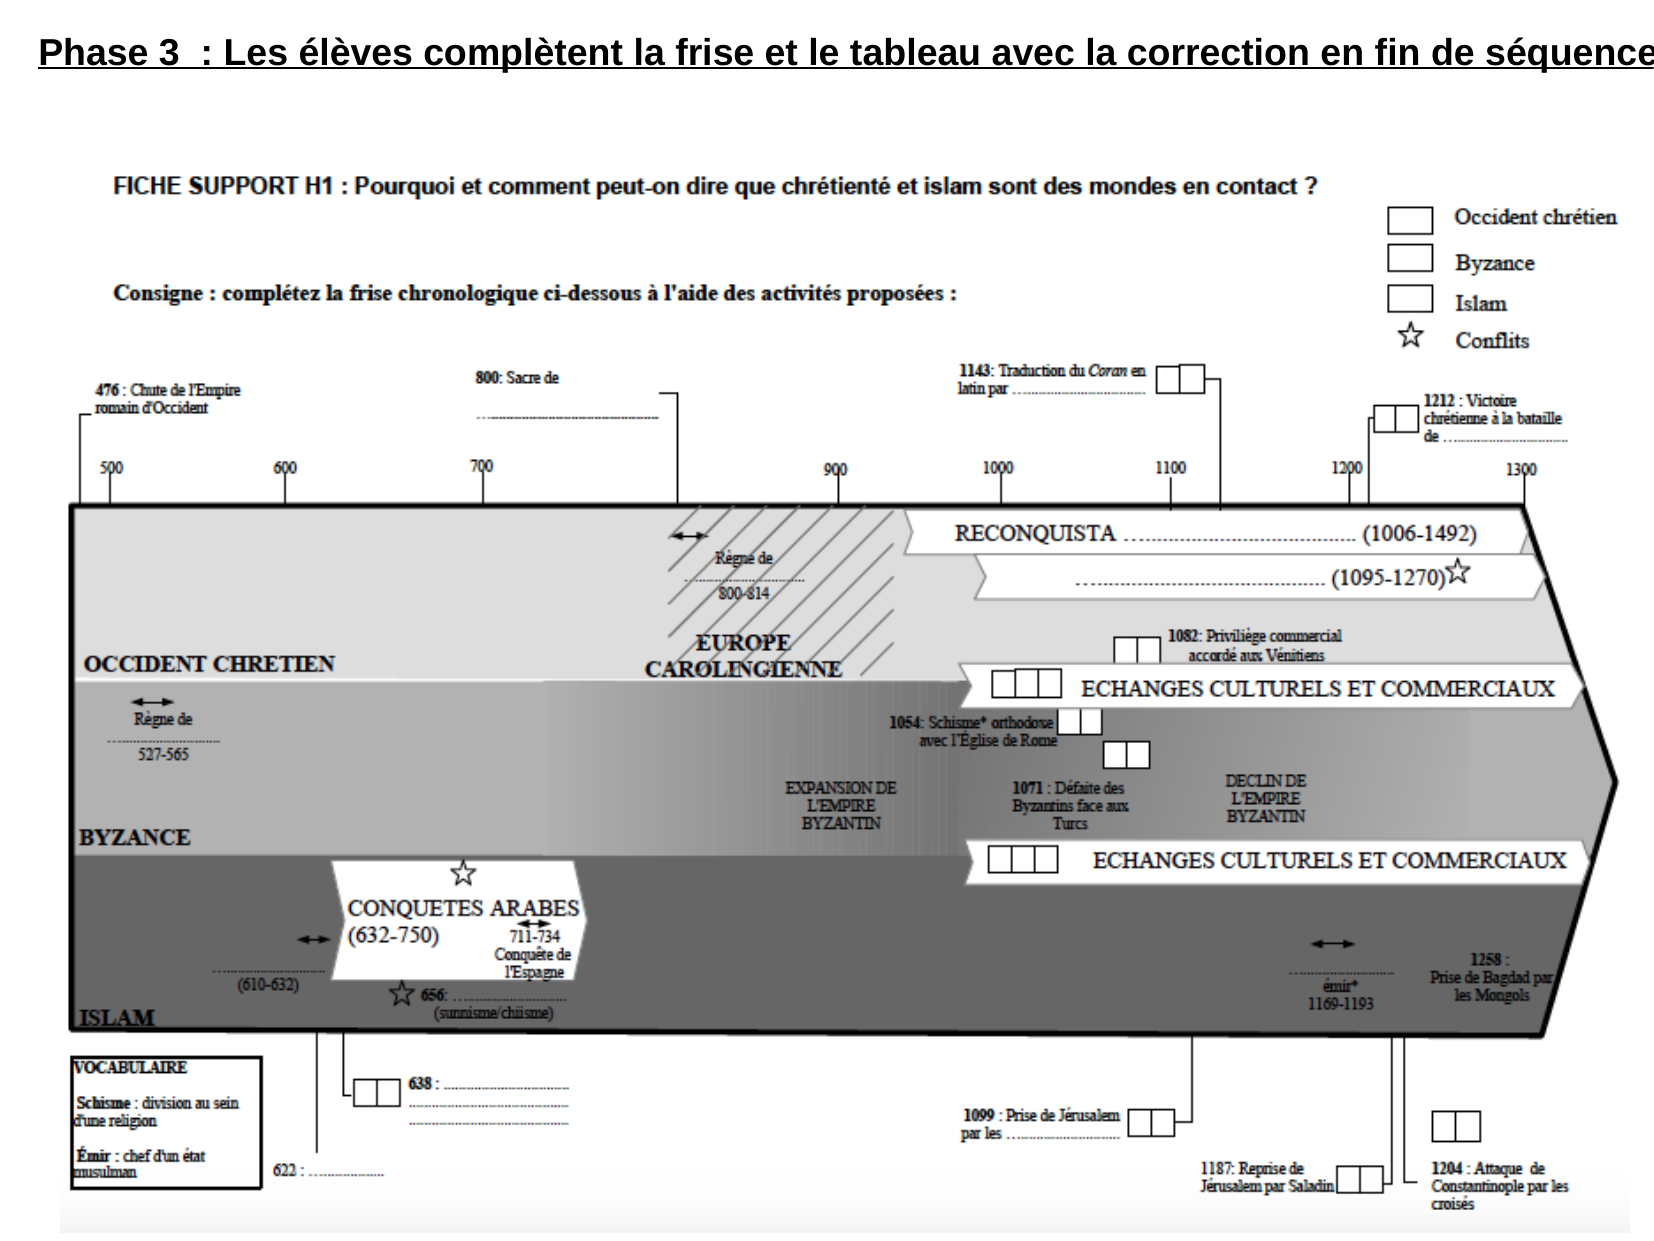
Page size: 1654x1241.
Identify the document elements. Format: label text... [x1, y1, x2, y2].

text_box Phase 3 : Les élèves complètent la frise et le tableau avec la correction en fin de séquence [23, 23, 1654, 125]
picture [60, 122, 1630, 1233]
